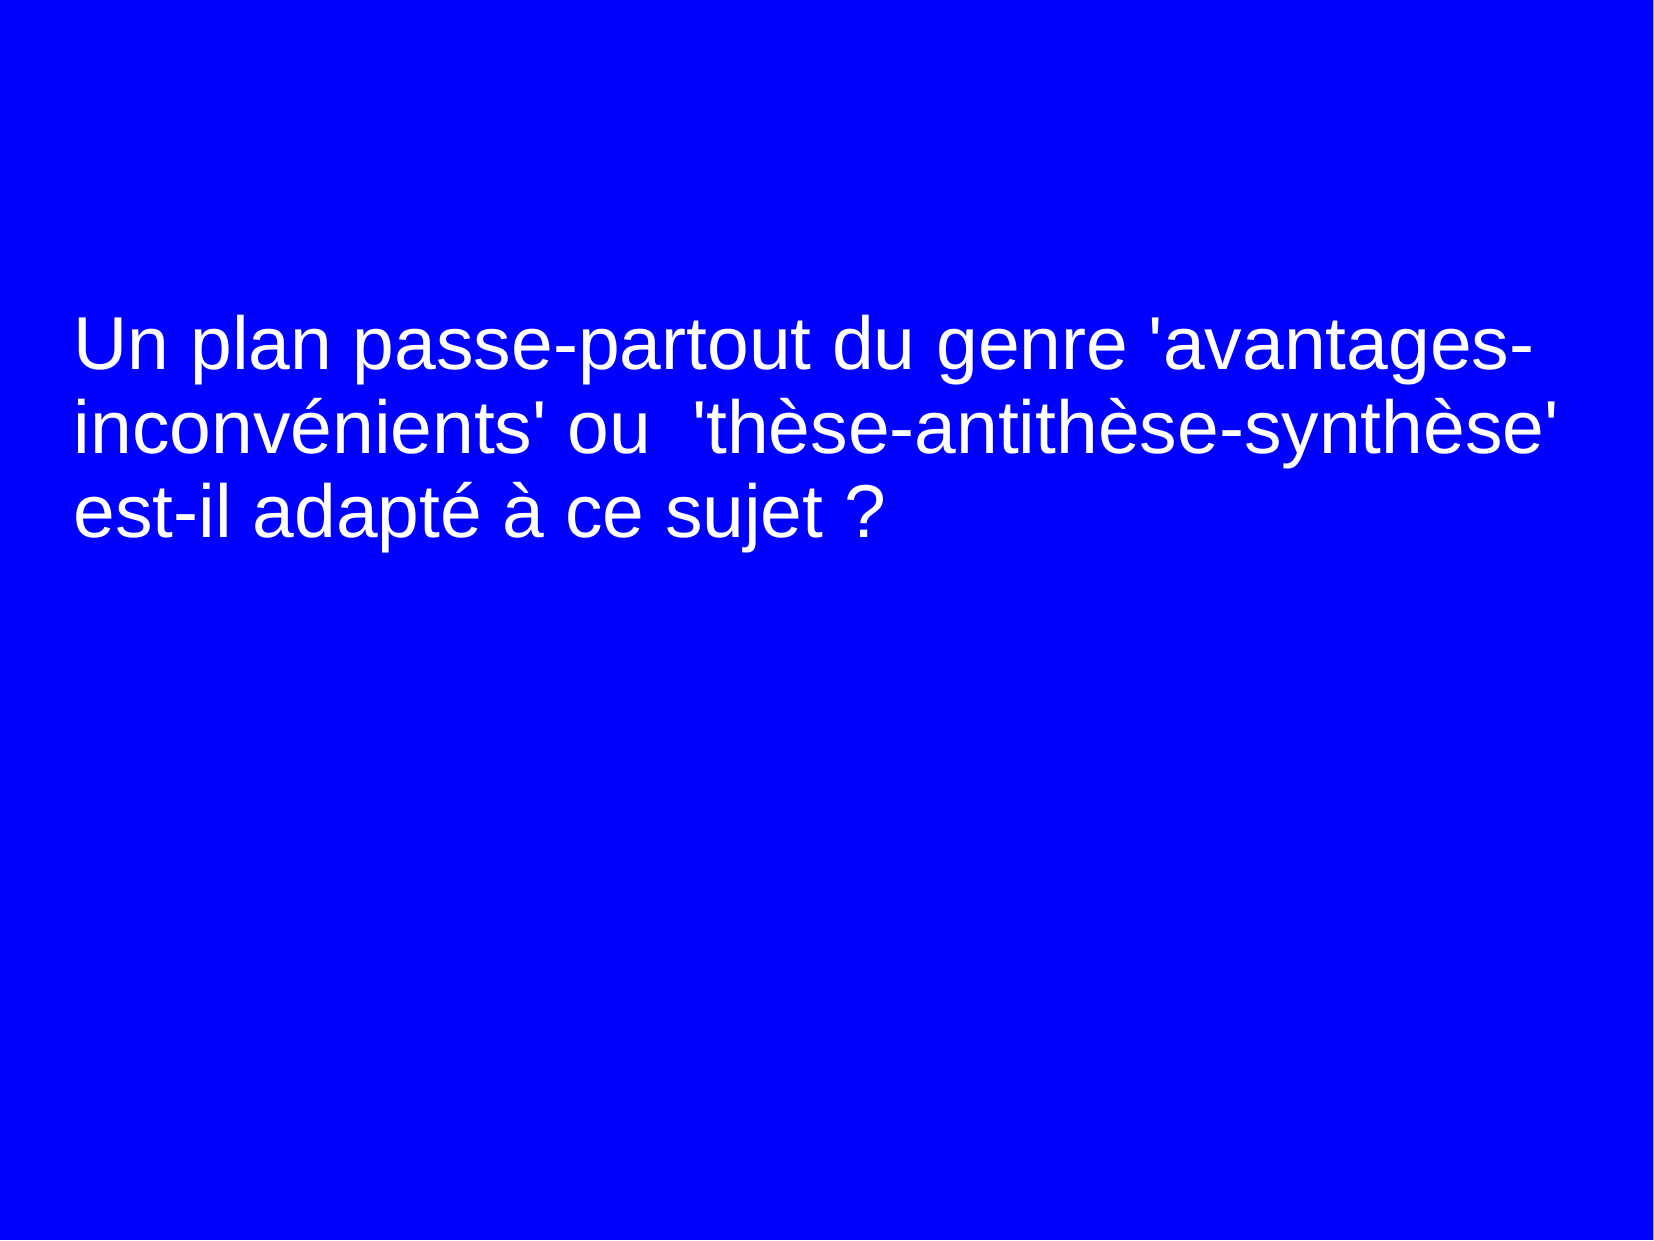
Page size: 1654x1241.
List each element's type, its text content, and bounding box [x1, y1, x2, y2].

text_box Un plan passe-partout du genre 'avantages-inconvénients' ou 'thèse-antithèse-synthèse' est-il adapté à ce sujet ? [59, 294, 1595, 562]
